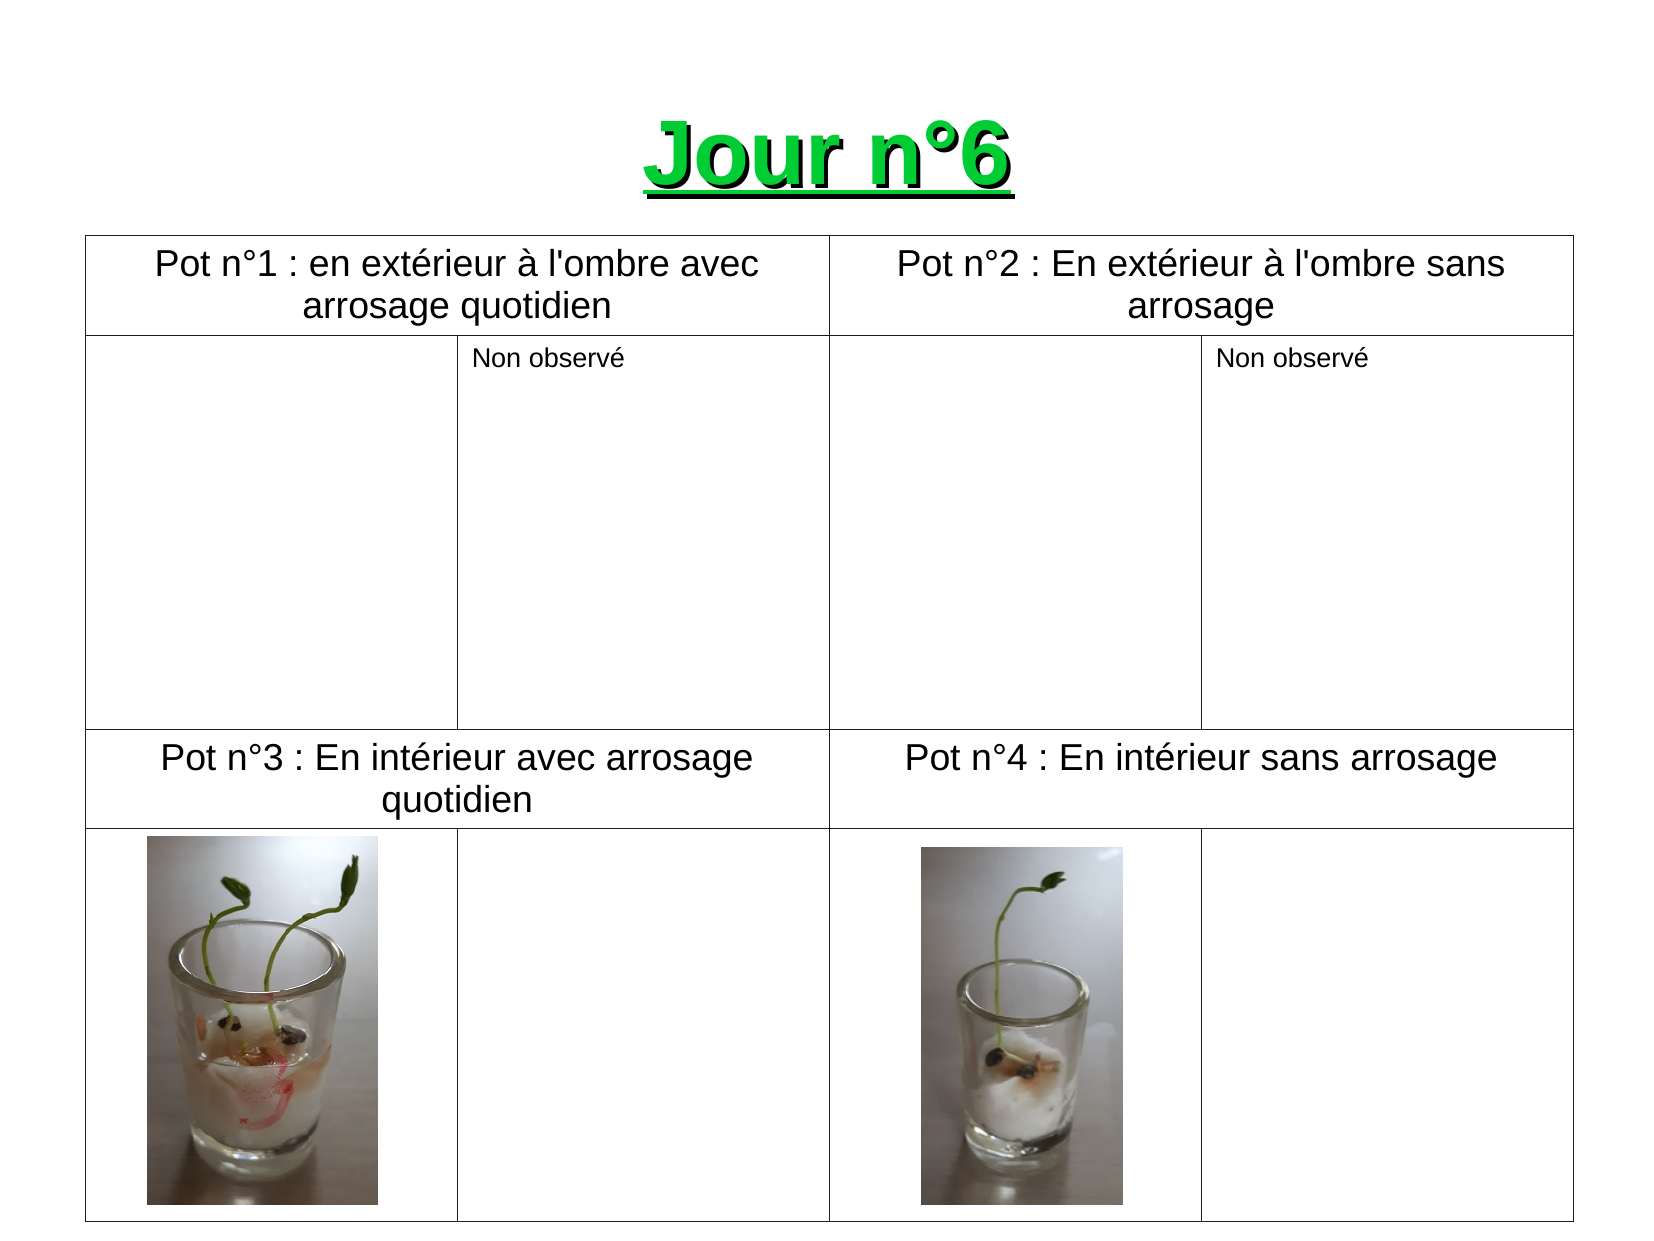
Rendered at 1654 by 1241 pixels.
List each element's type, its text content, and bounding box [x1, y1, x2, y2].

table_header Pot n°2 : En extérieur à l'ombre sans arrosage [830, 236, 1573, 335]
picture [147, 836, 378, 1205]
table_cell Non observé [1202, 336, 1573, 729]
table_cell [830, 336, 1201, 729]
table_cell [86, 336, 457, 729]
table_cell [1202, 829, 1573, 1221]
table_header Pot n°1 : en extérieur à l'ombre avec arrosage quotidien [86, 236, 829, 335]
table_cell [830, 829, 1201, 1221]
table_cell Pot n°3 : En intérieur avec arrosage quotidien [86, 730, 829, 828]
table_cell [86, 829, 457, 1221]
table_cell Pot n°4 : En intérieur sans arrosage [830, 730, 1573, 828]
table_cell Non observé [458, 336, 829, 729]
table_cell [458, 829, 829, 1221]
picture [921, 847, 1123, 1205]
title Jour n°6 [82, 49, 1571, 257]
